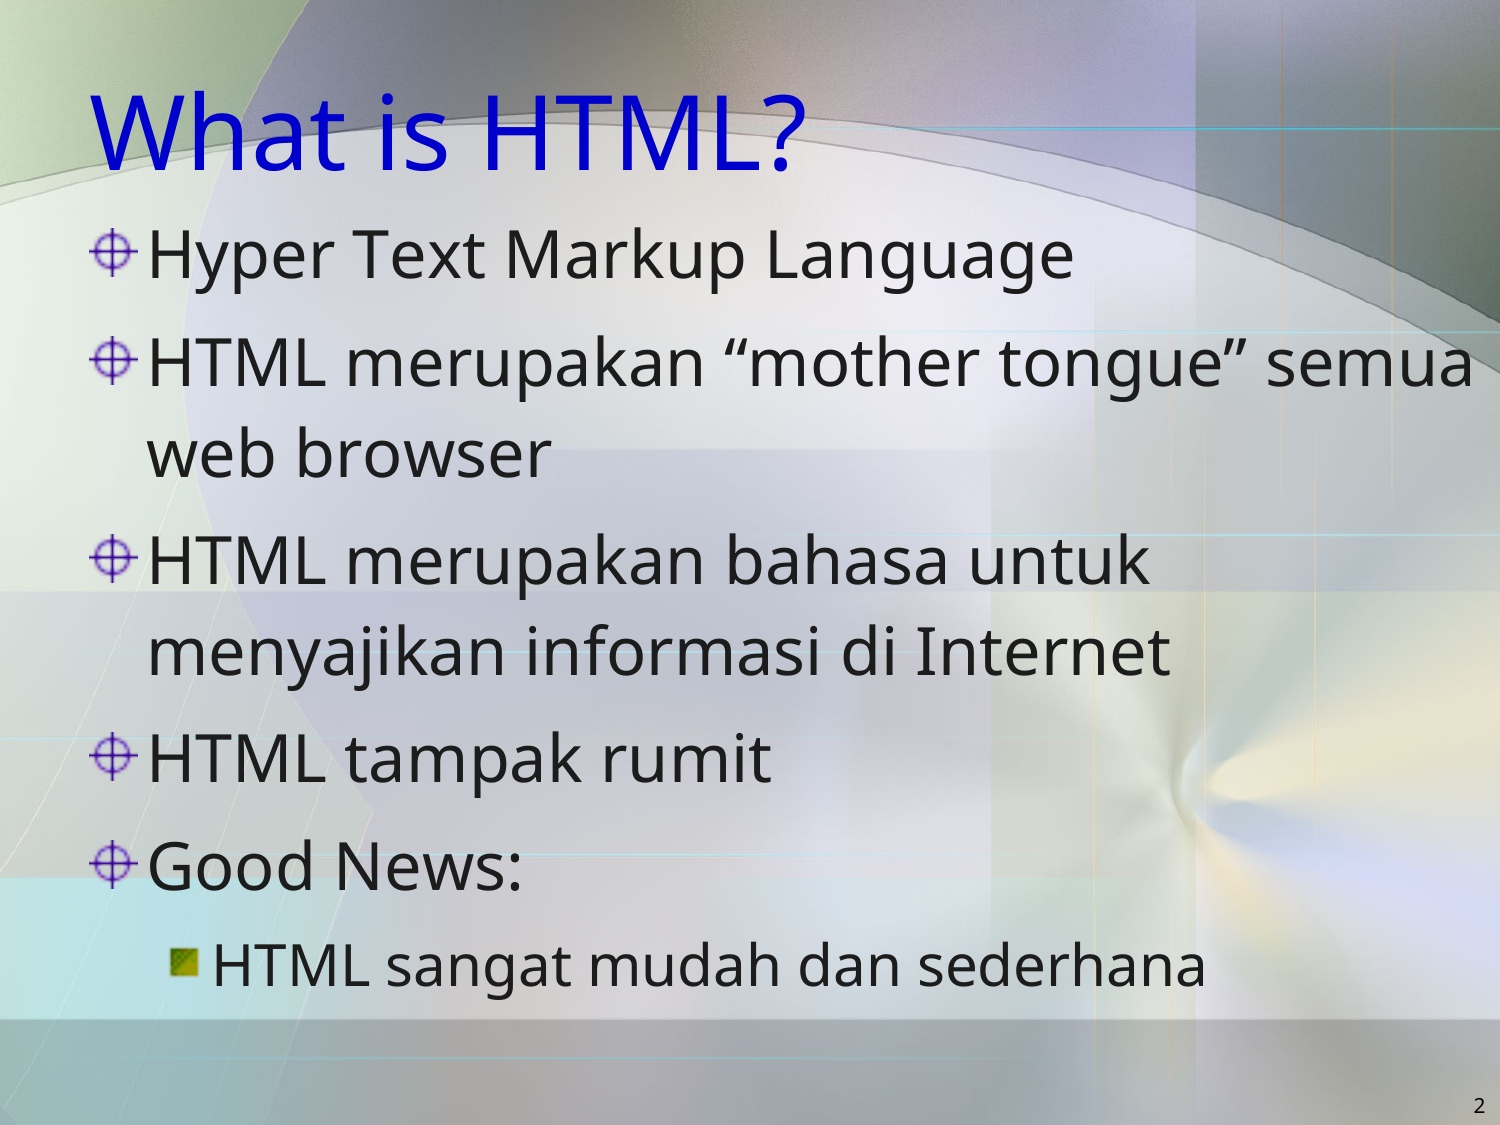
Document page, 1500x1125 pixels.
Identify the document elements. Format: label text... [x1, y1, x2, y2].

list Hyper Text Markup Language HTML merupakan “mother tongue” semua web browser HTML merupakan bahasa untuk menyajikan informasi di Internet HTML tampak rumit Good News: HTML sangat mudah dan sederhana [75, 199, 1500, 1063]
picture [0, 0, 1500, 1125]
title What is HTML? [75, 61, 1500, 199]
